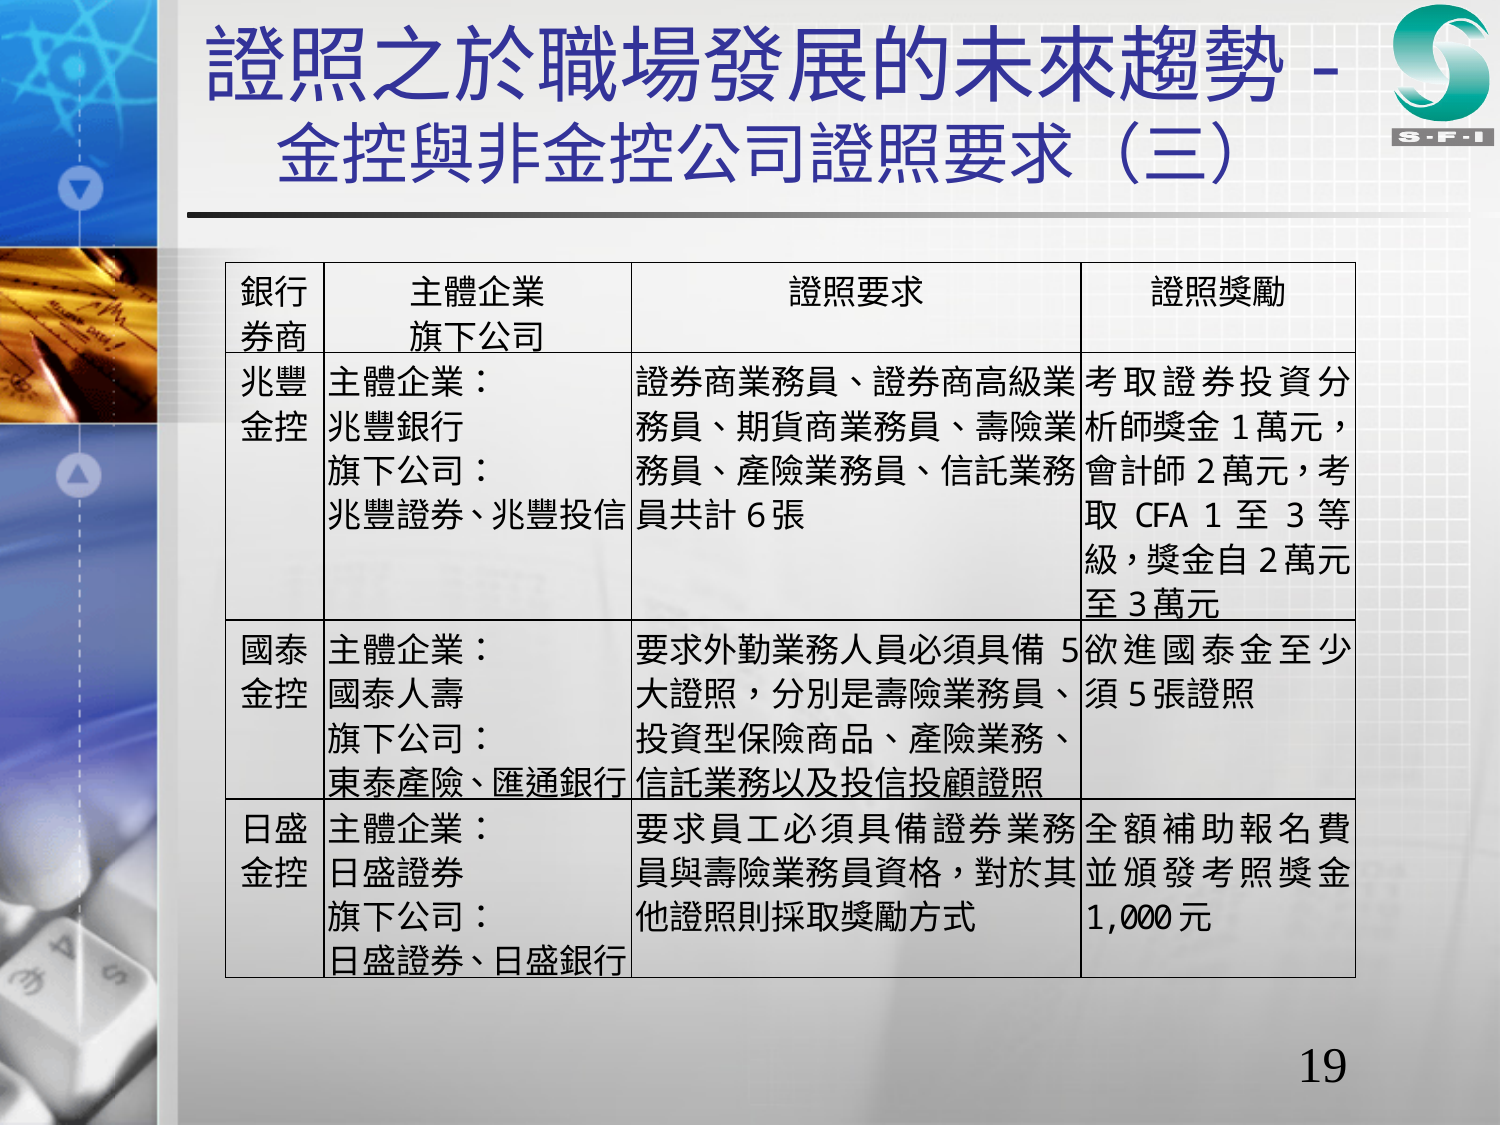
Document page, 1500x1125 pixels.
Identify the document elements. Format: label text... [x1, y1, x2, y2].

chart [225, 261, 1370, 1125]
title 證照之於職場發展的未來趨勢- 金控與非金控公司證照要求（三） [188, 101, 1363, 201]
picture [0, 0, 1500, 1125]
